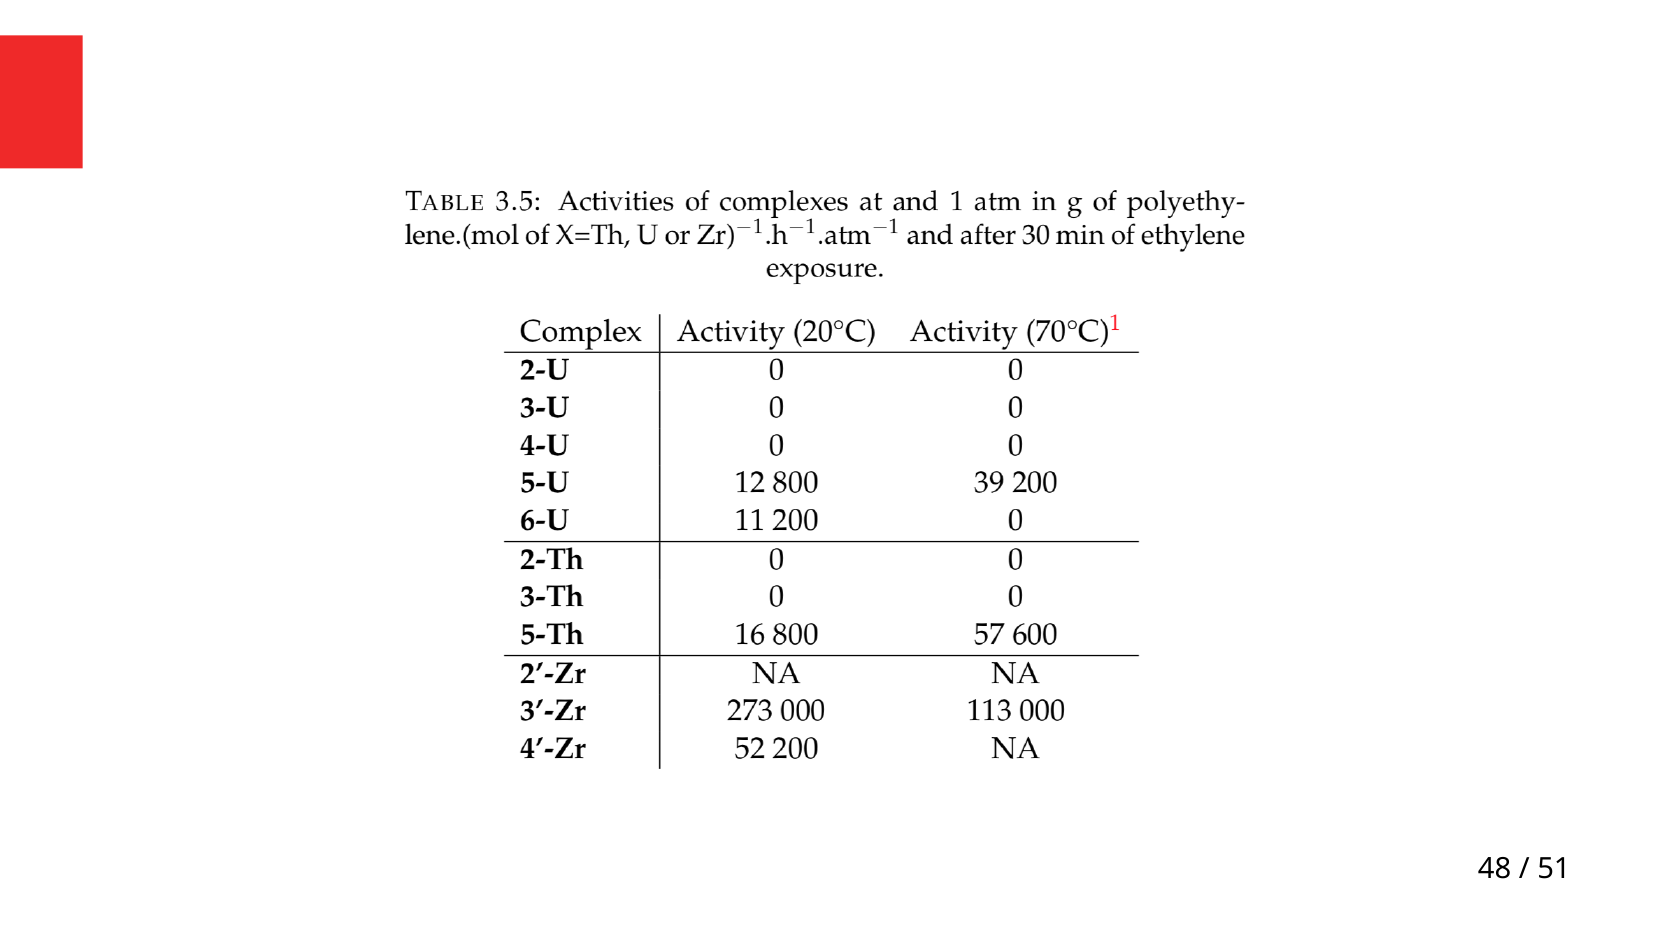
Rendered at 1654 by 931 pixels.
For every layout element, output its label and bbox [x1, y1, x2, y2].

picture [366, 165, 1282, 806]
